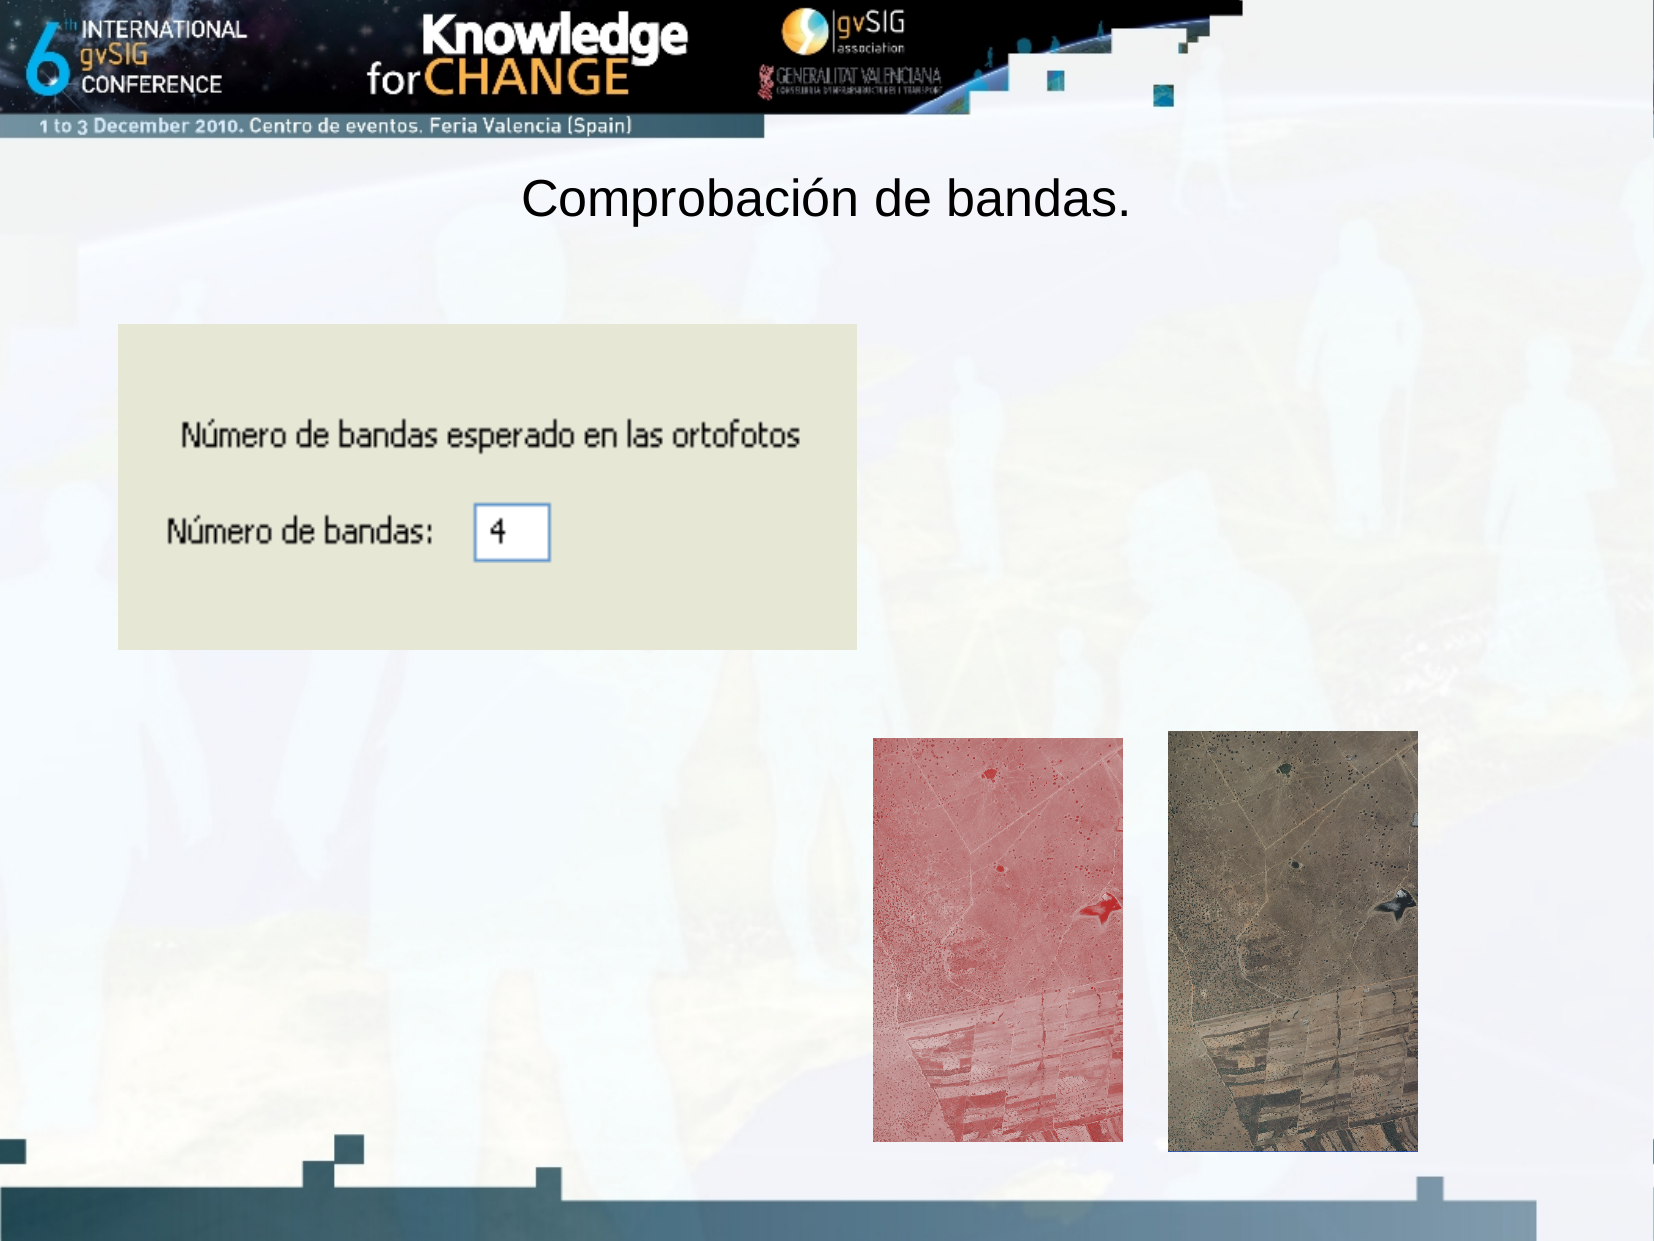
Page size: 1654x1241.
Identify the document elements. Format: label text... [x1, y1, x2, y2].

title Comprobación de bandas. [82, 147, 1571, 250]
picture [0, 0, 1654, 1241]
